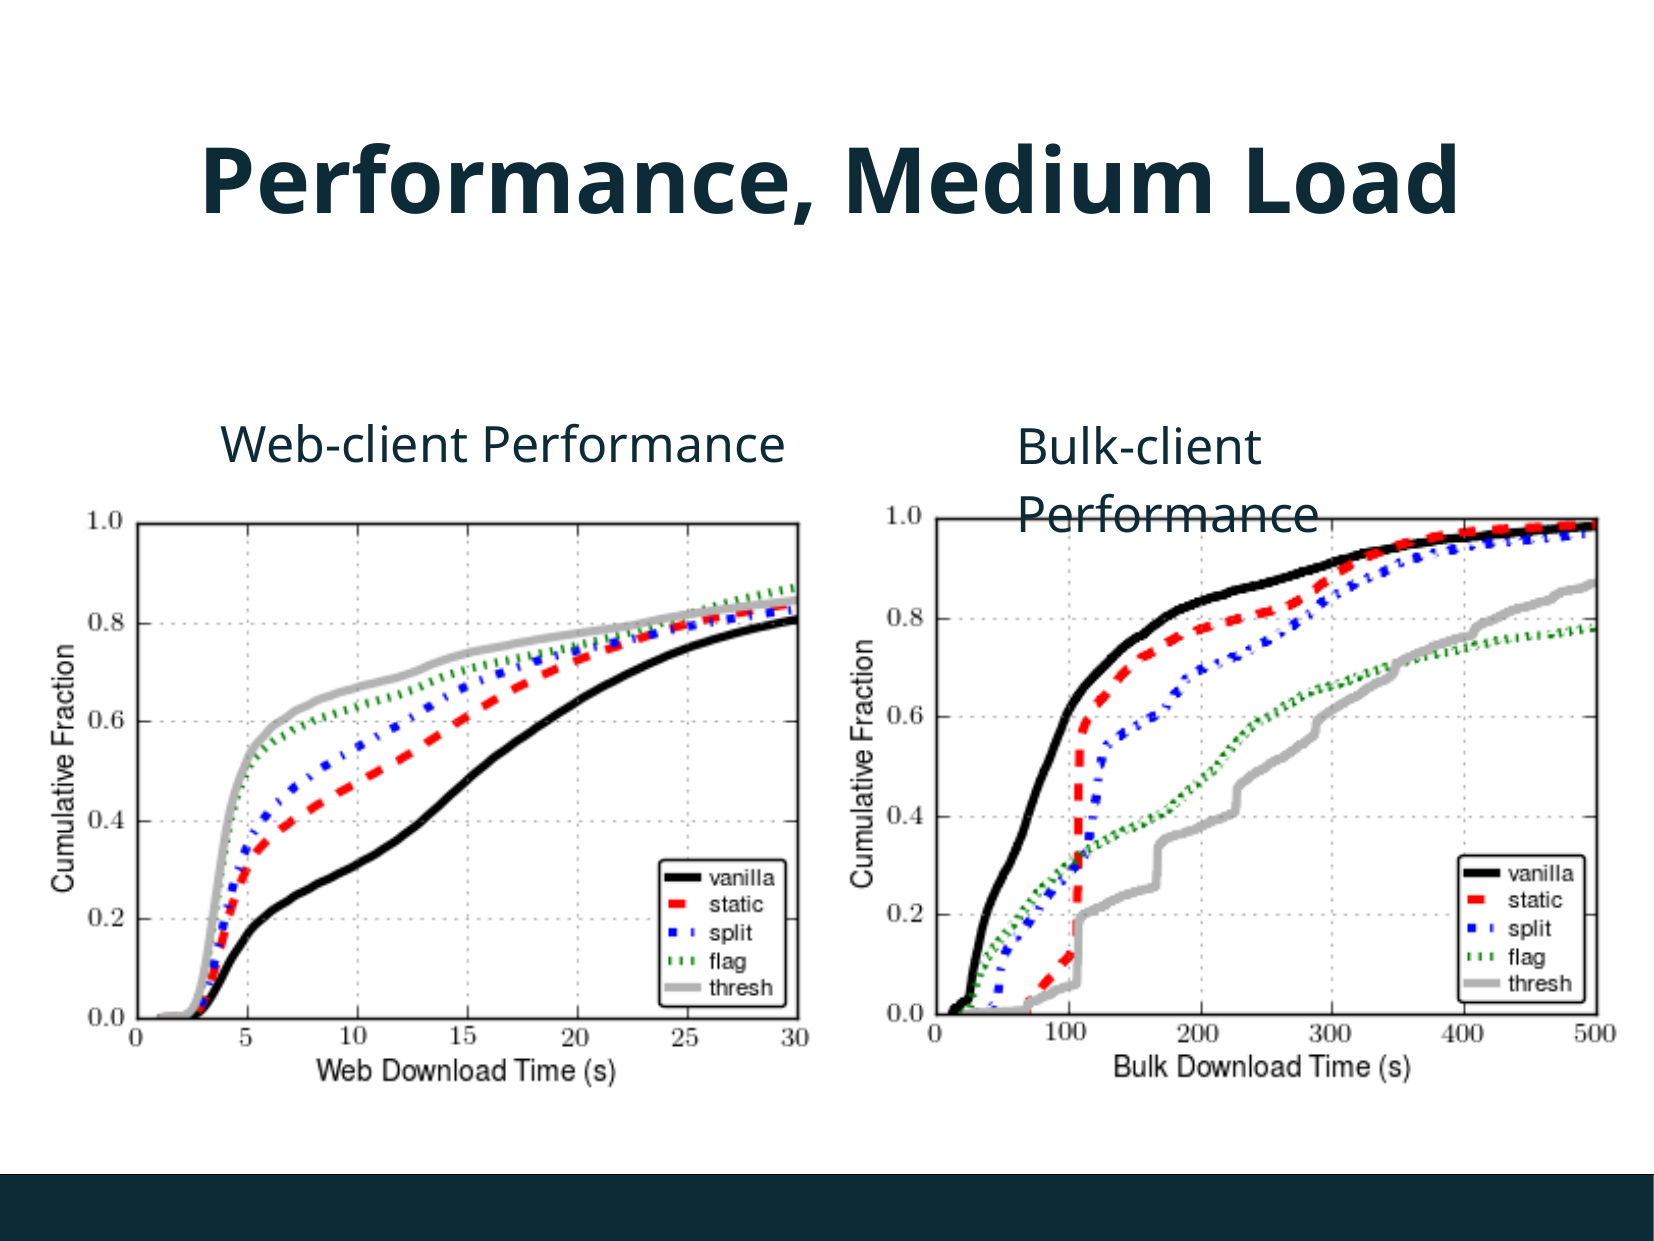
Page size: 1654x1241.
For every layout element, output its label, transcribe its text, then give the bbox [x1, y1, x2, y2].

title Performance, Medium Load [86, 74, 1575, 282]
text_box Web-client Performance [205, 401, 881, 474]
text_box Bulk-client Performance [1001, 403, 1543, 476]
picture [15, 494, 1629, 1110]
